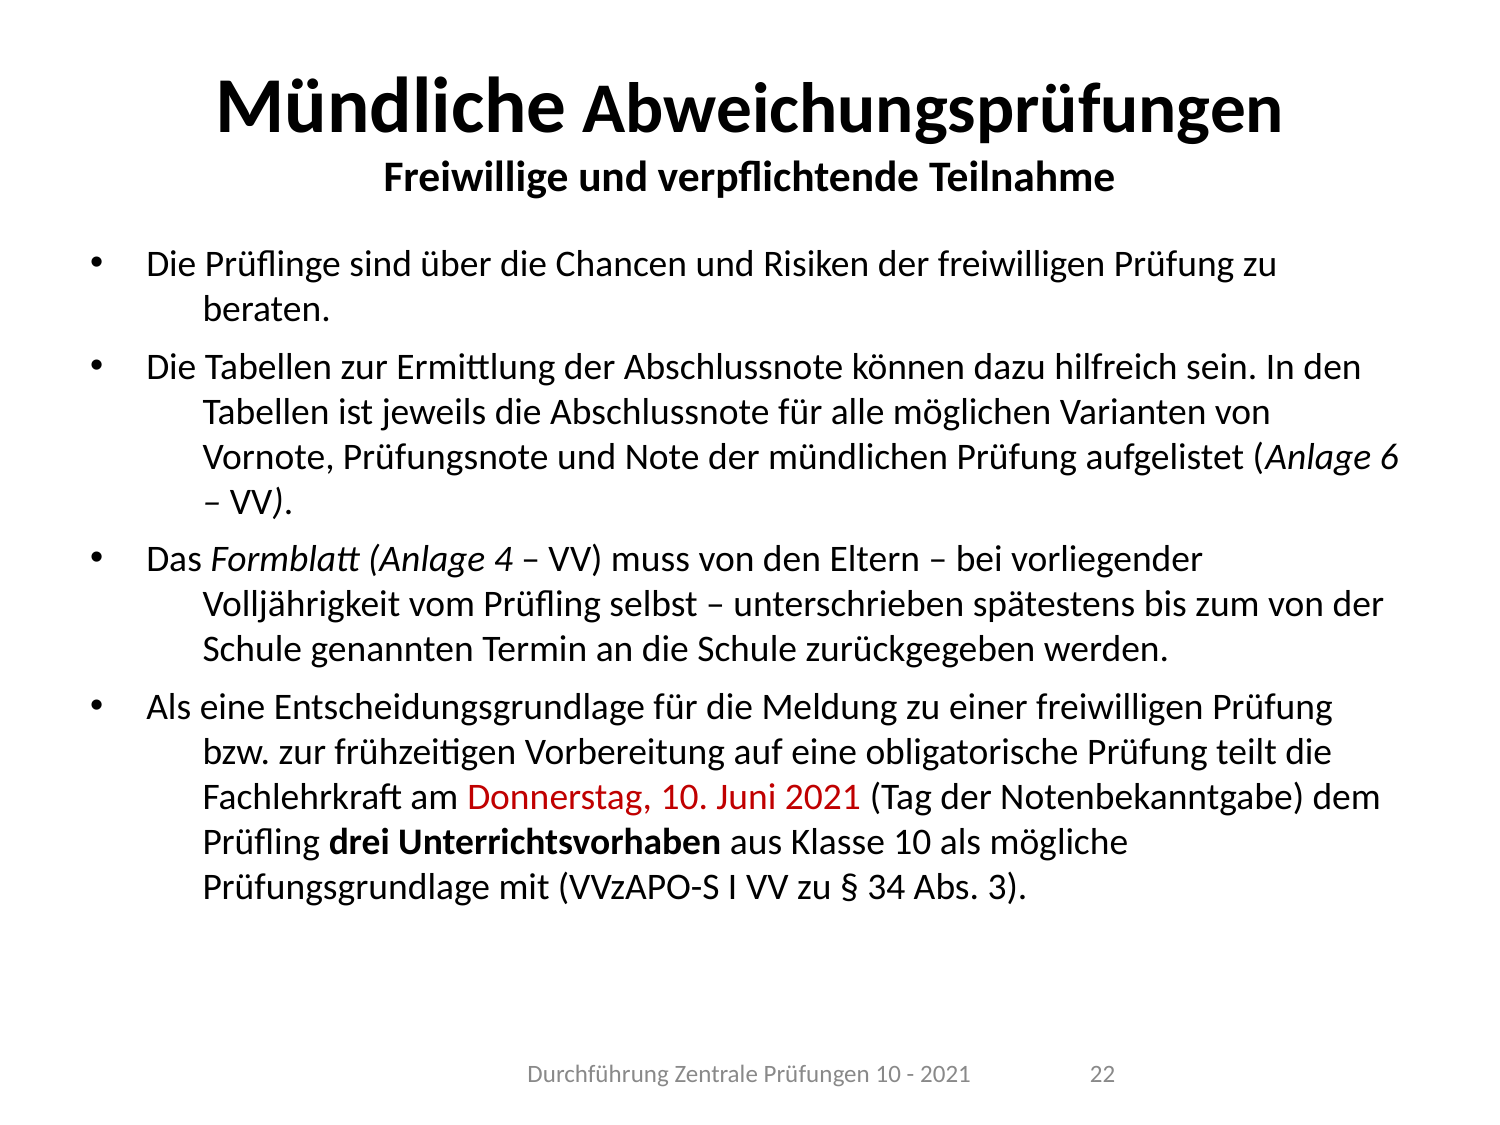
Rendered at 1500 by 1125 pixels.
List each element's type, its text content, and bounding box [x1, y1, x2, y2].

text_box Durchführung Zentrale Prüfungen 10 - 2021 [512, 1042, 988, 1103]
title Mündliche Abweichungsprüfungen Freiwillige und verpflichtende Teilnahme [75, 45, 1426, 209]
list Die Prüflinge sind über die Chancen und Risiken der freiwilligen Prüfung zu beraten. Die Tabellen zur Ermittlung der Abschlussnote können dazu hilfreich sein. In den Tabellen ist jeweils die Abschlussnote für alle möglichen Varianten von Vornote, Prüfungsnote und Note der mündlichen Prüfung aufgelistet (Anlage 6 – VV). Das Formblatt (Anlage 4 – VV) muss von den Eltern – bei vorliegender Volljährigkeit vom Prüfling selbst – unterschrieben spätestens bis zum von der Schule genannten Termin an die Schule zurückgegeben werden. Als eine Entscheidungsgrundlage für die Meldung zu einer freiwilligen Prüfung bzw. zur frühzeitigen Vorbereitung auf eine obligatorische Prüfung teilt die Fachlehrkraft am Donnerstag, 10. Juni 2021 (Tag der Notenbekanntgabe) dem Prüfling drei Unterrichtsvorhaben aus Klasse 10 als mögliche Prüfungsgrundlage mit (VVzAPO-S I VV zu § 34 Abs. 3). [75, 231, 1426, 1005]
text_box 22 [1074, 1042, 1426, 1103]
